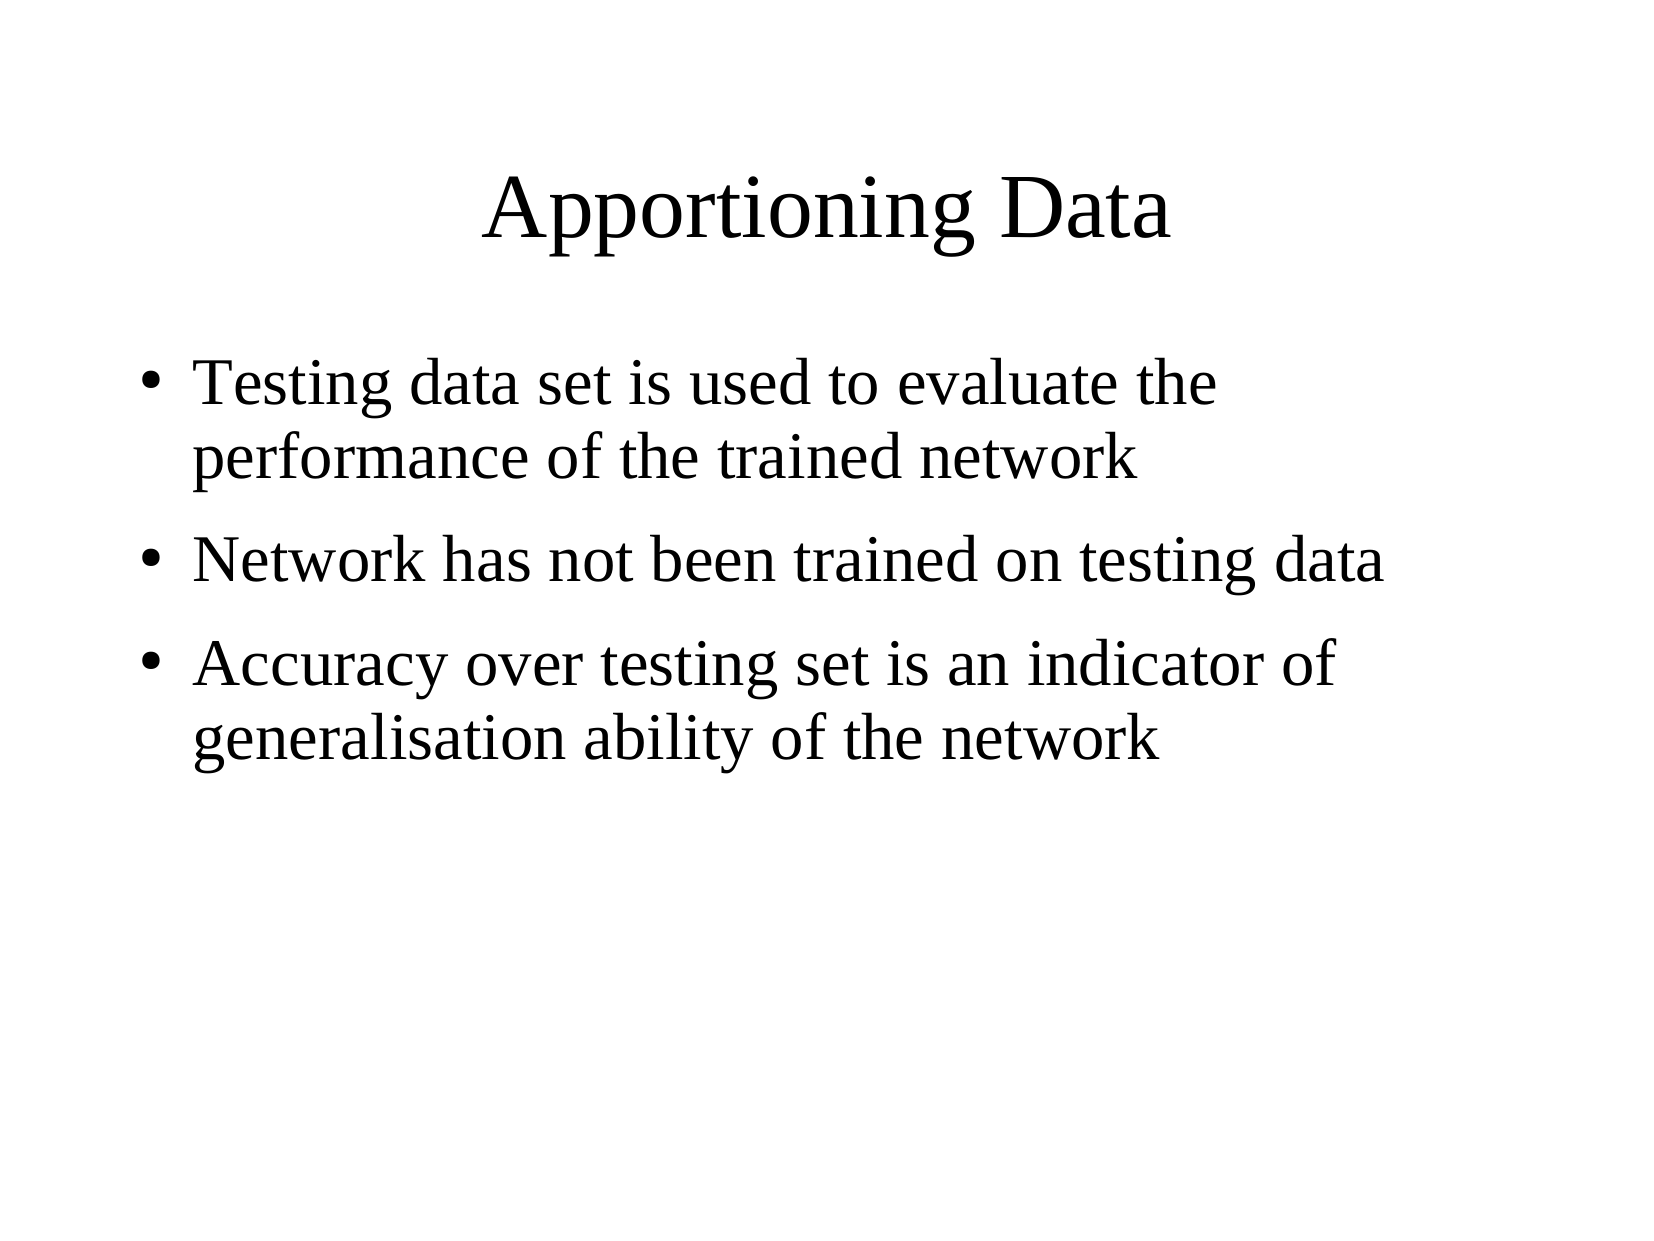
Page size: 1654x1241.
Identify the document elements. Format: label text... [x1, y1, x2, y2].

title Apportioning Data [121, 102, 1534, 311]
list Testing data set is used to evaluate the performance of the trained network Network has not been trained on testing data Accuracy over testing set is an indicator of generalisation ability of the network [121, 344, 1534, 1127]
